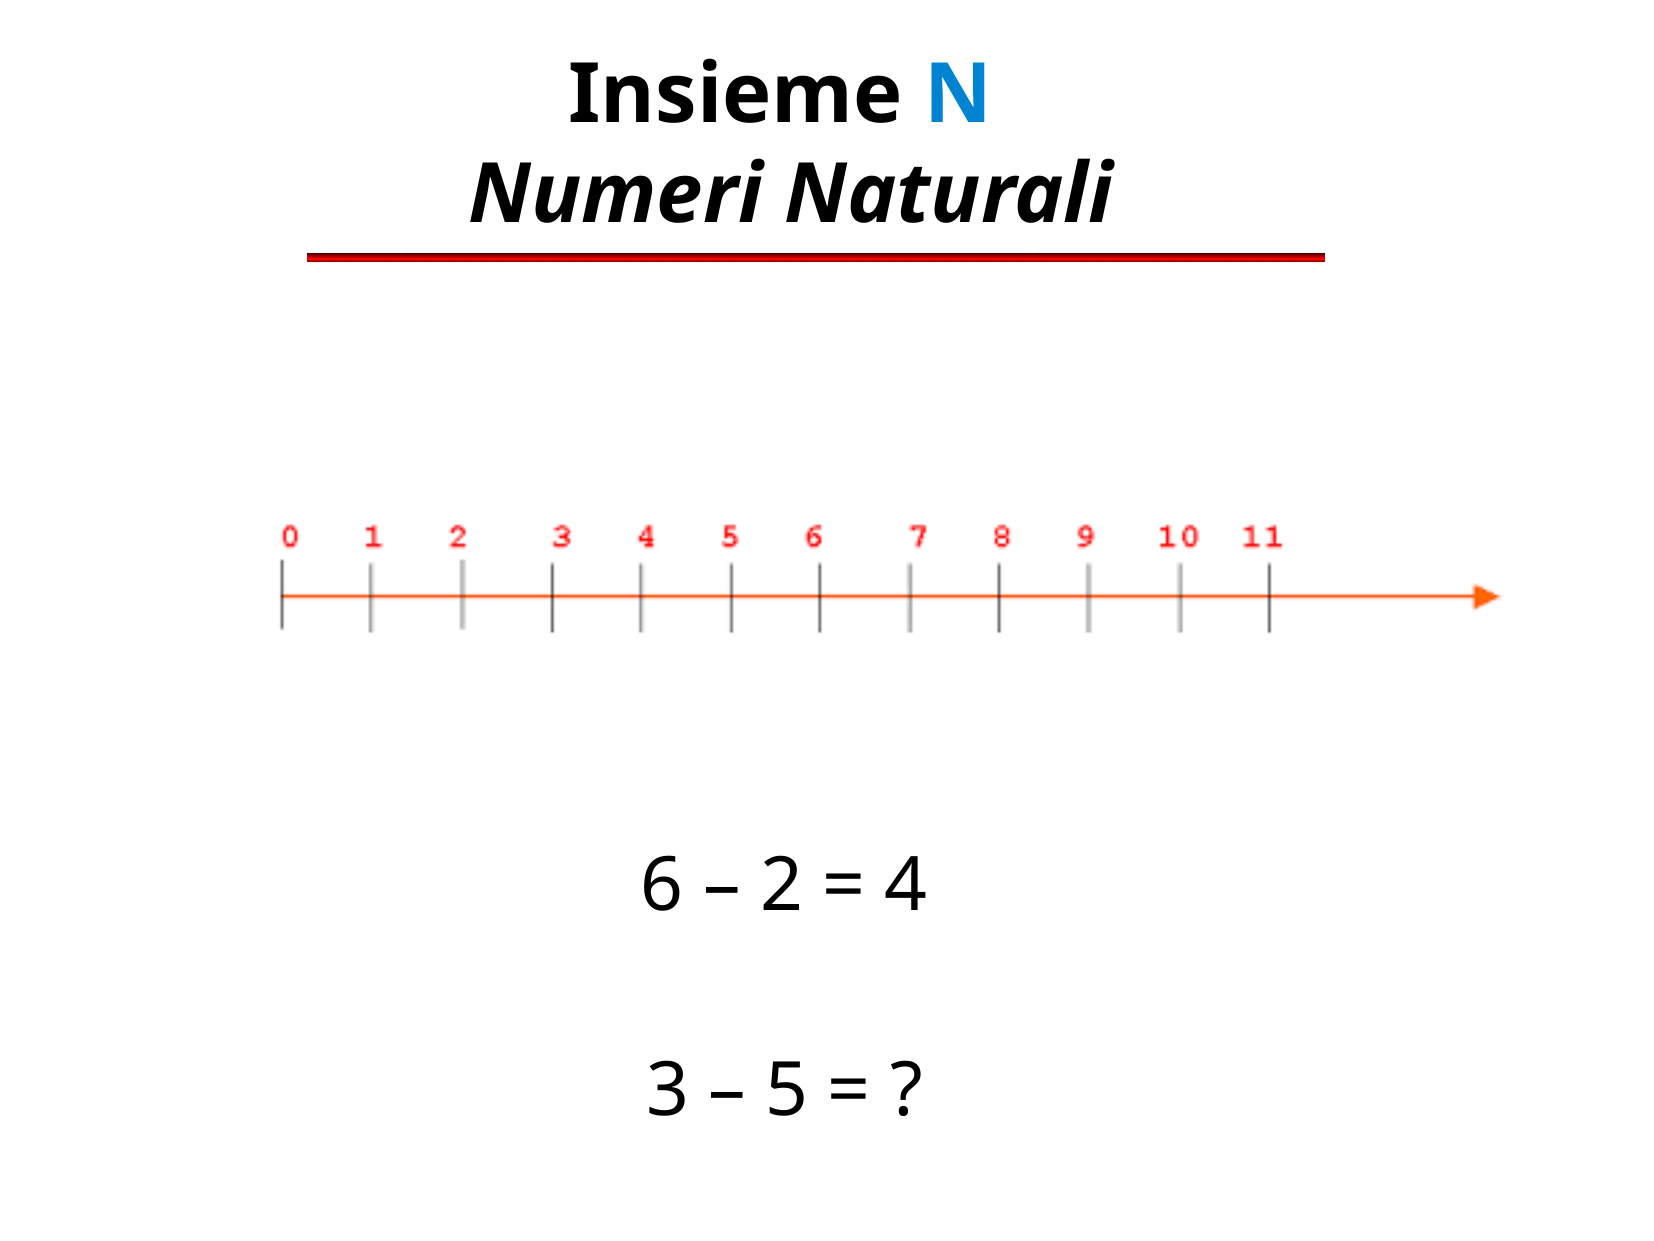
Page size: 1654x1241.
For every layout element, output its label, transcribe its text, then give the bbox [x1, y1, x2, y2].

text_box 6 – 2 = 4 3 – 5 = ? [625, 823, 1099, 1178]
title Insieme N Numeri Naturali [116, 31, 1467, 247]
picture [307, 253, 1325, 262]
picture [265, 472, 1506, 676]
